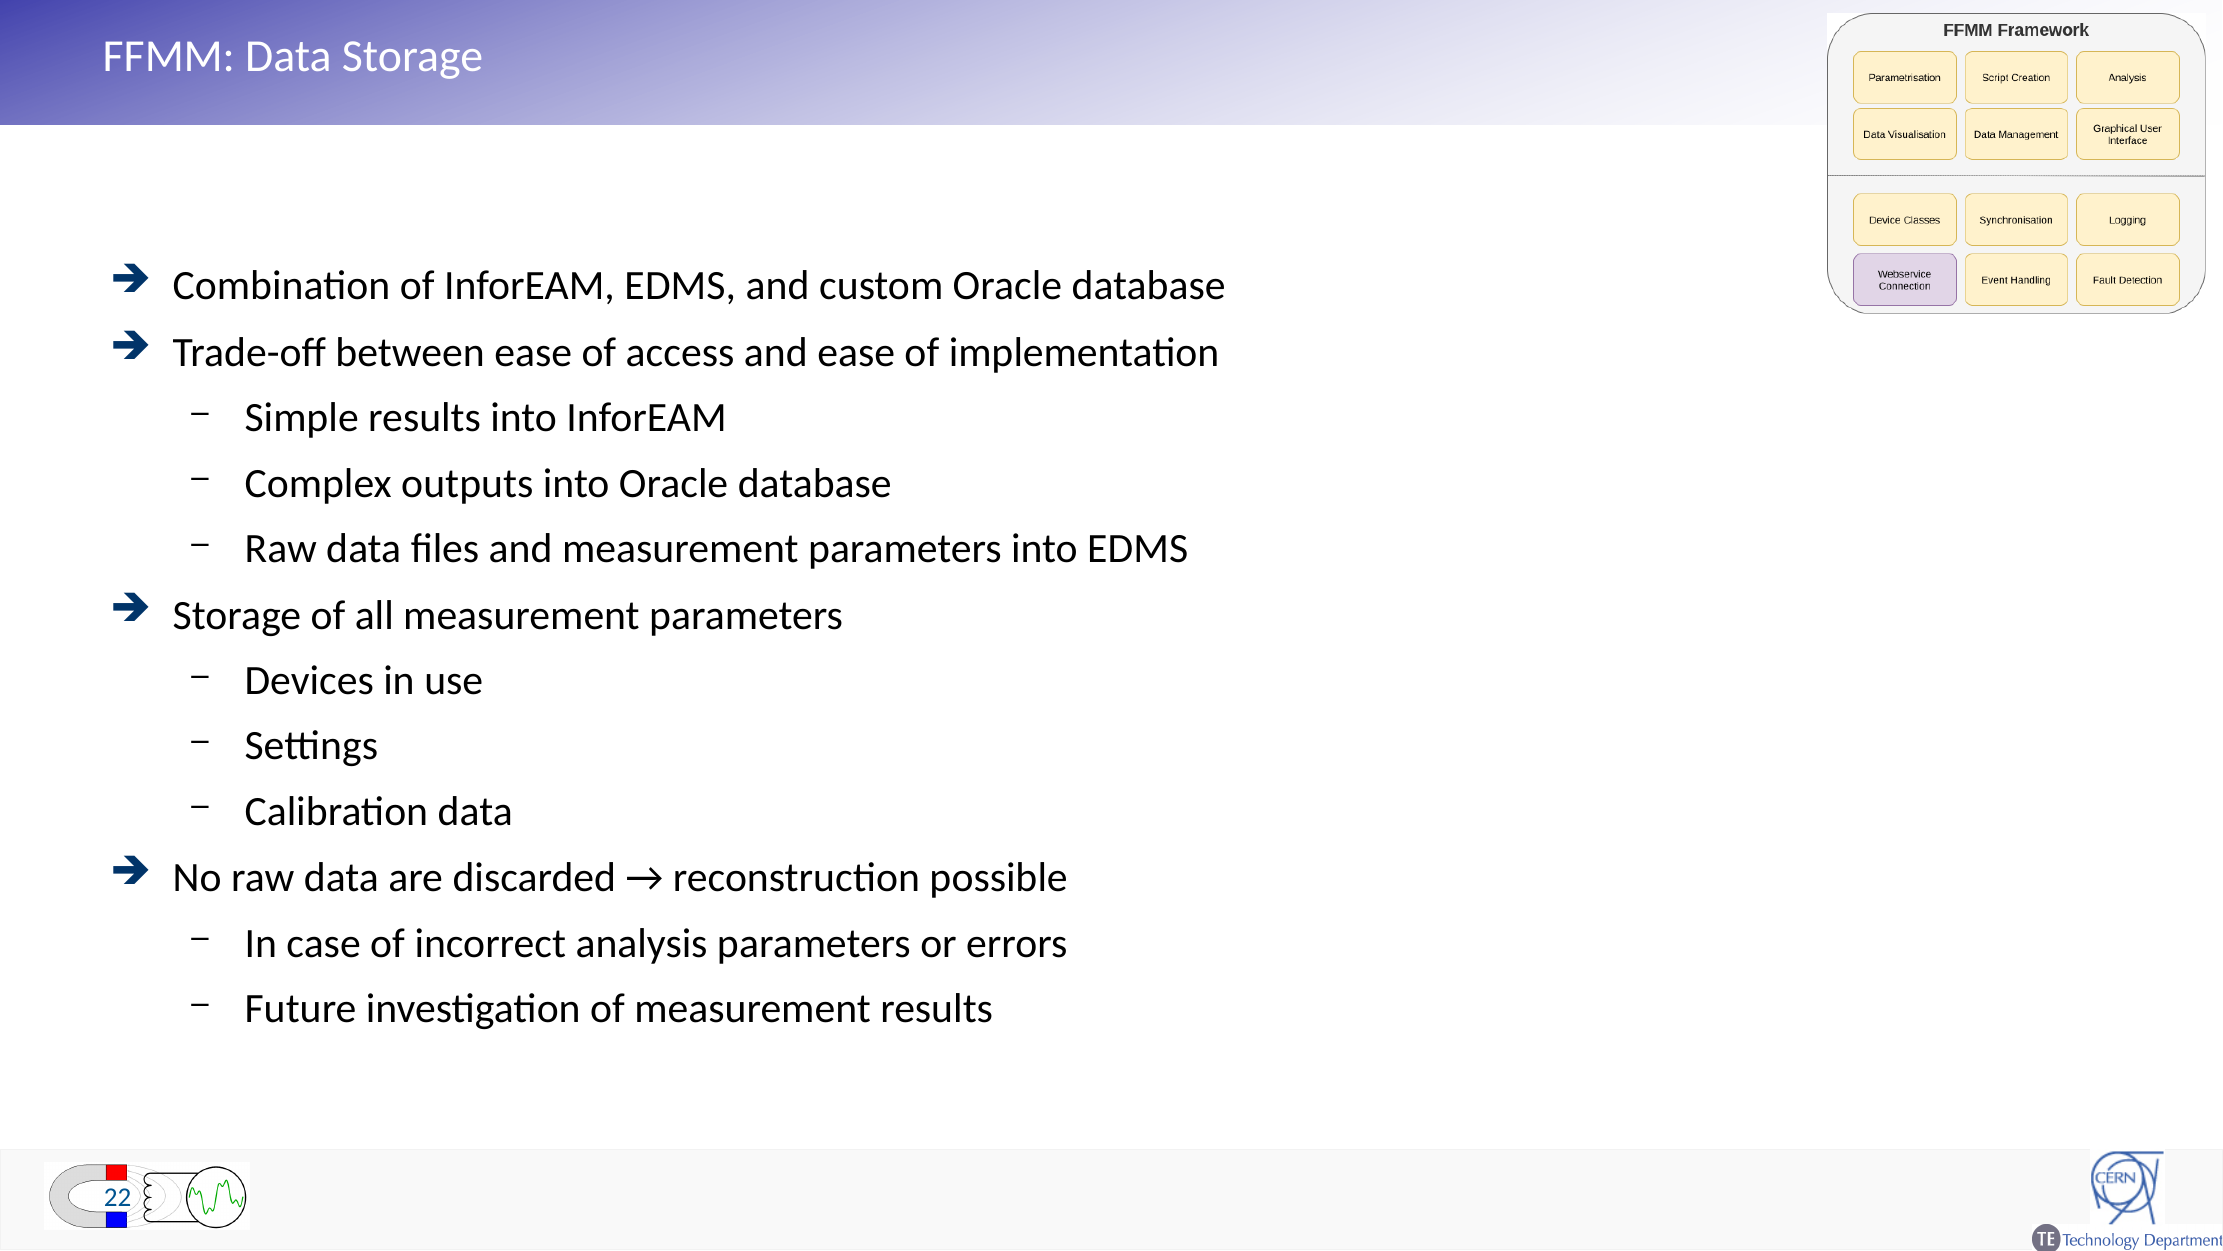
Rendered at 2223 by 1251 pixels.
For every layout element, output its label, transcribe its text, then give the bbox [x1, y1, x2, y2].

list Combination of InforEAM, EDMS, and custom Oracle database Trade-off between ease of access and ease of implementation Simple results into InforEAM Complex outputs into Oracle database Raw data files and measurement parameters into EDMS Storage of all measurement parameters Devices in use Settings Calibration data No raw data are discarded → reconstruction possible In case of incorrect analysis parameters or errors Future investigation of measurement results [94, 175, 2112, 1123]
picture [44, 1162, 250, 1230]
picture [1827, 13, 2206, 314]
title FFMM: Data Storage [94, 0, 1642, 107]
picture [2032, 1149, 2223, 1251]
